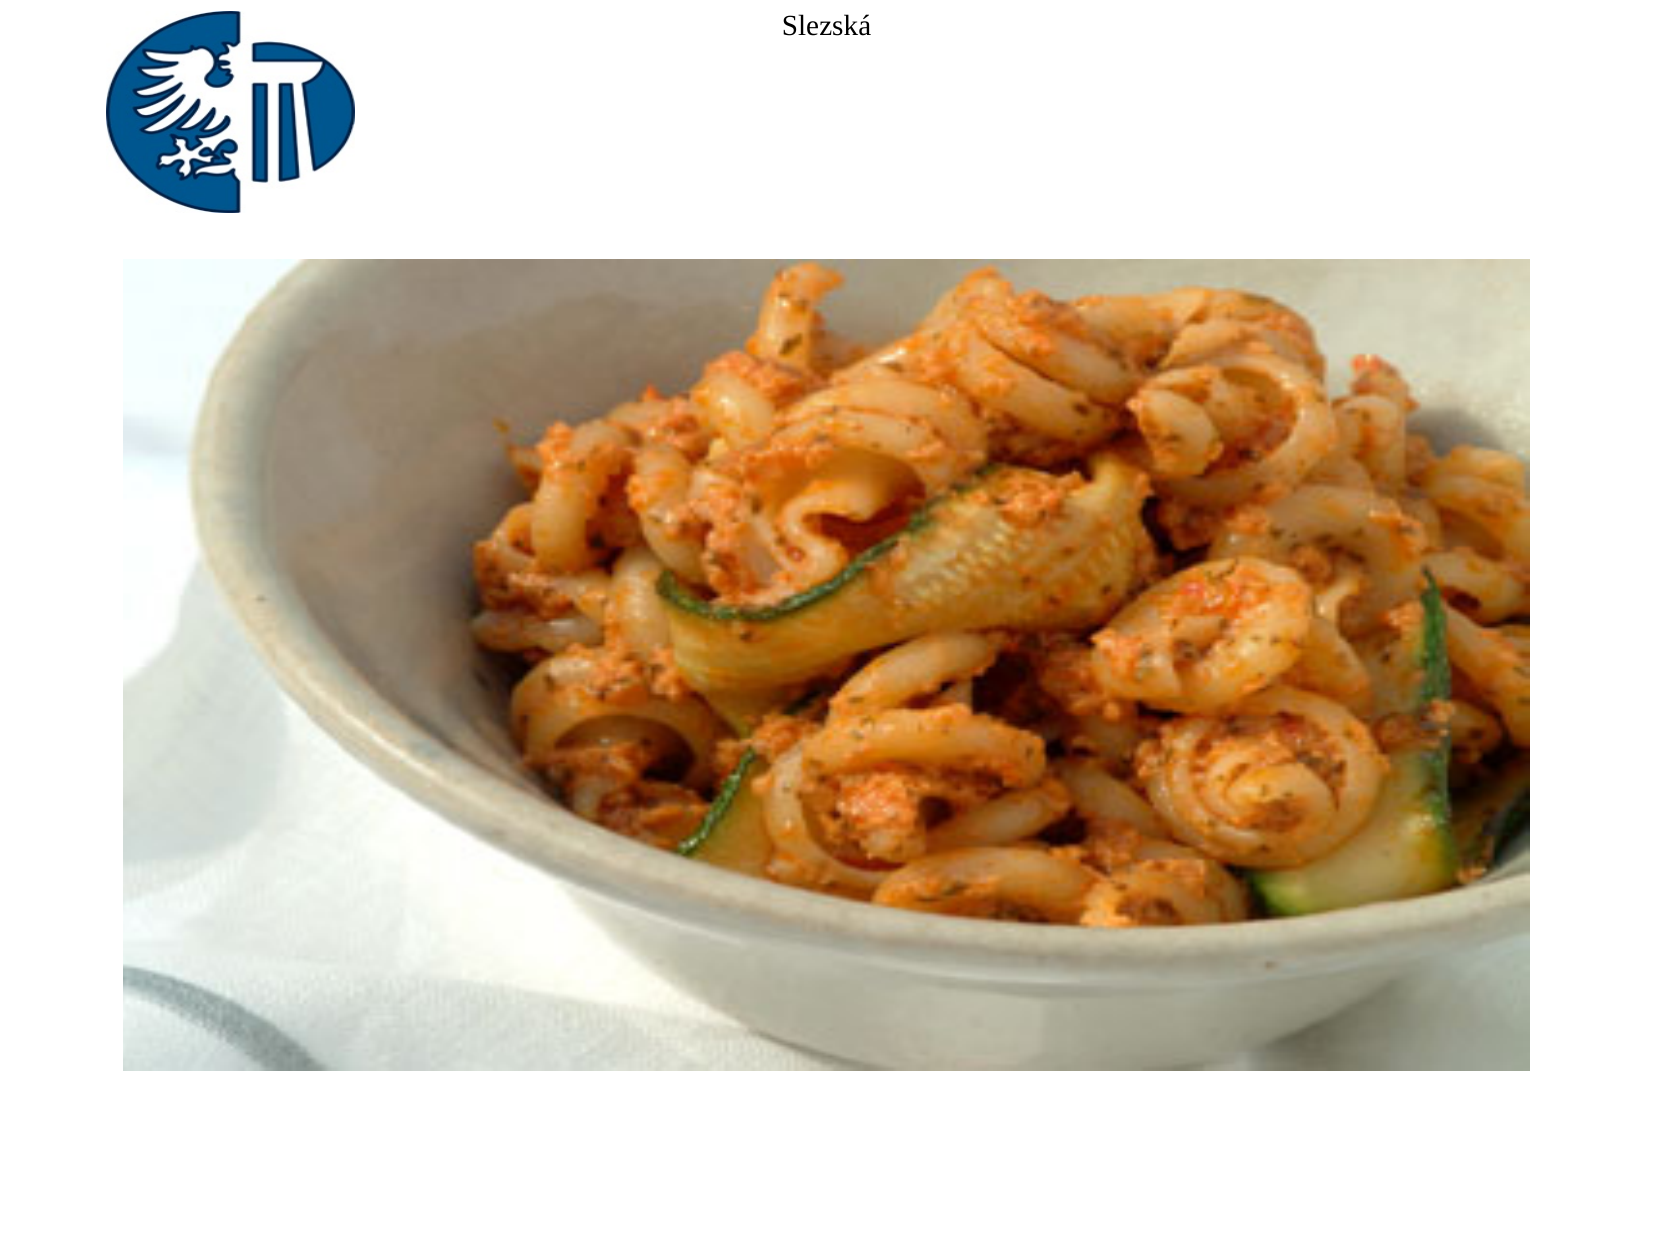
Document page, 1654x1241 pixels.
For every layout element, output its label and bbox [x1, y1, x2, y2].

picture [106, 11, 355, 213]
picture [123, 259, 1530, 1071]
